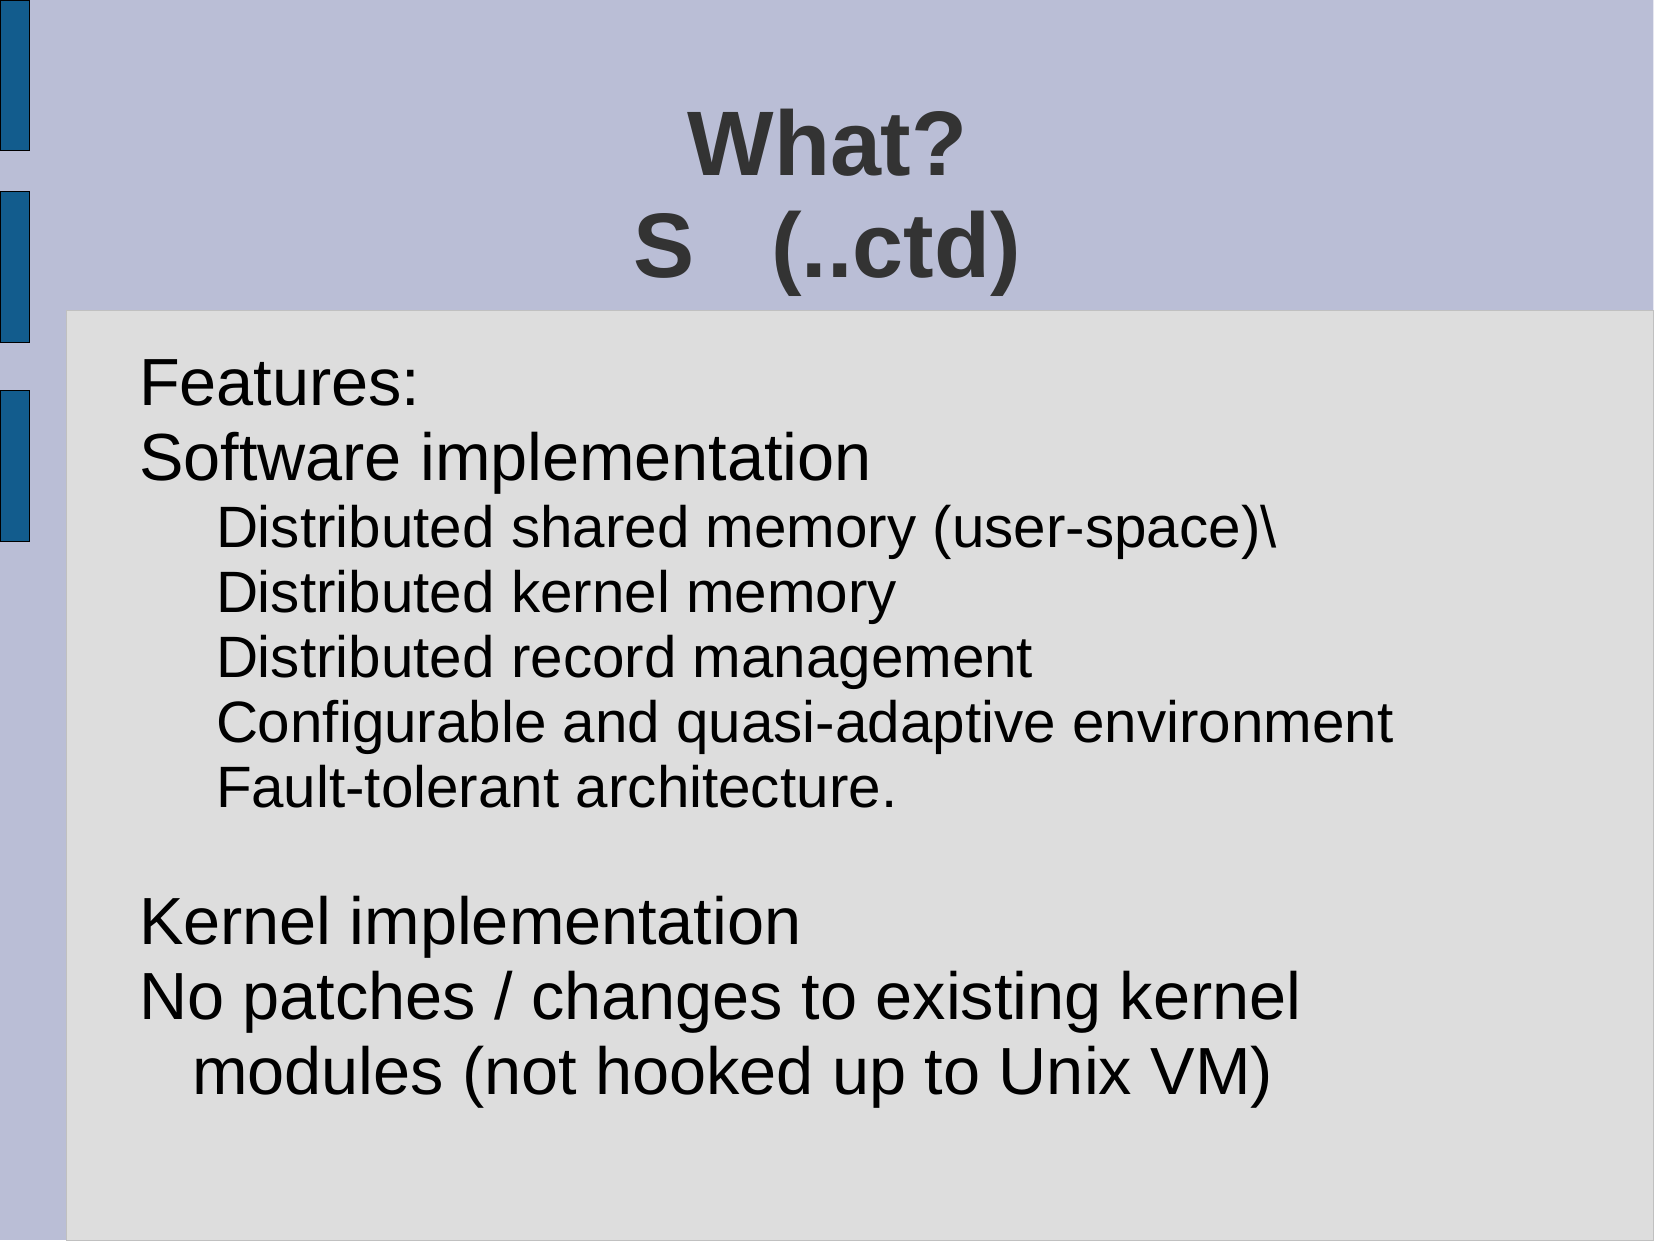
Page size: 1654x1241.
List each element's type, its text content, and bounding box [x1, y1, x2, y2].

list Features: Software implementation Distributed shared memory (user-space)\ Distributed kernel memory Distributed record management Configurable and quasi-adaptive environment Fault-tolerant architecture. Kernel implementation No patches / changes to existing kernel modules (not hooked up to Unix VM) [121, 344, 1534, 1112]
title What? S (..ctd) [121, 92, 1534, 298]
